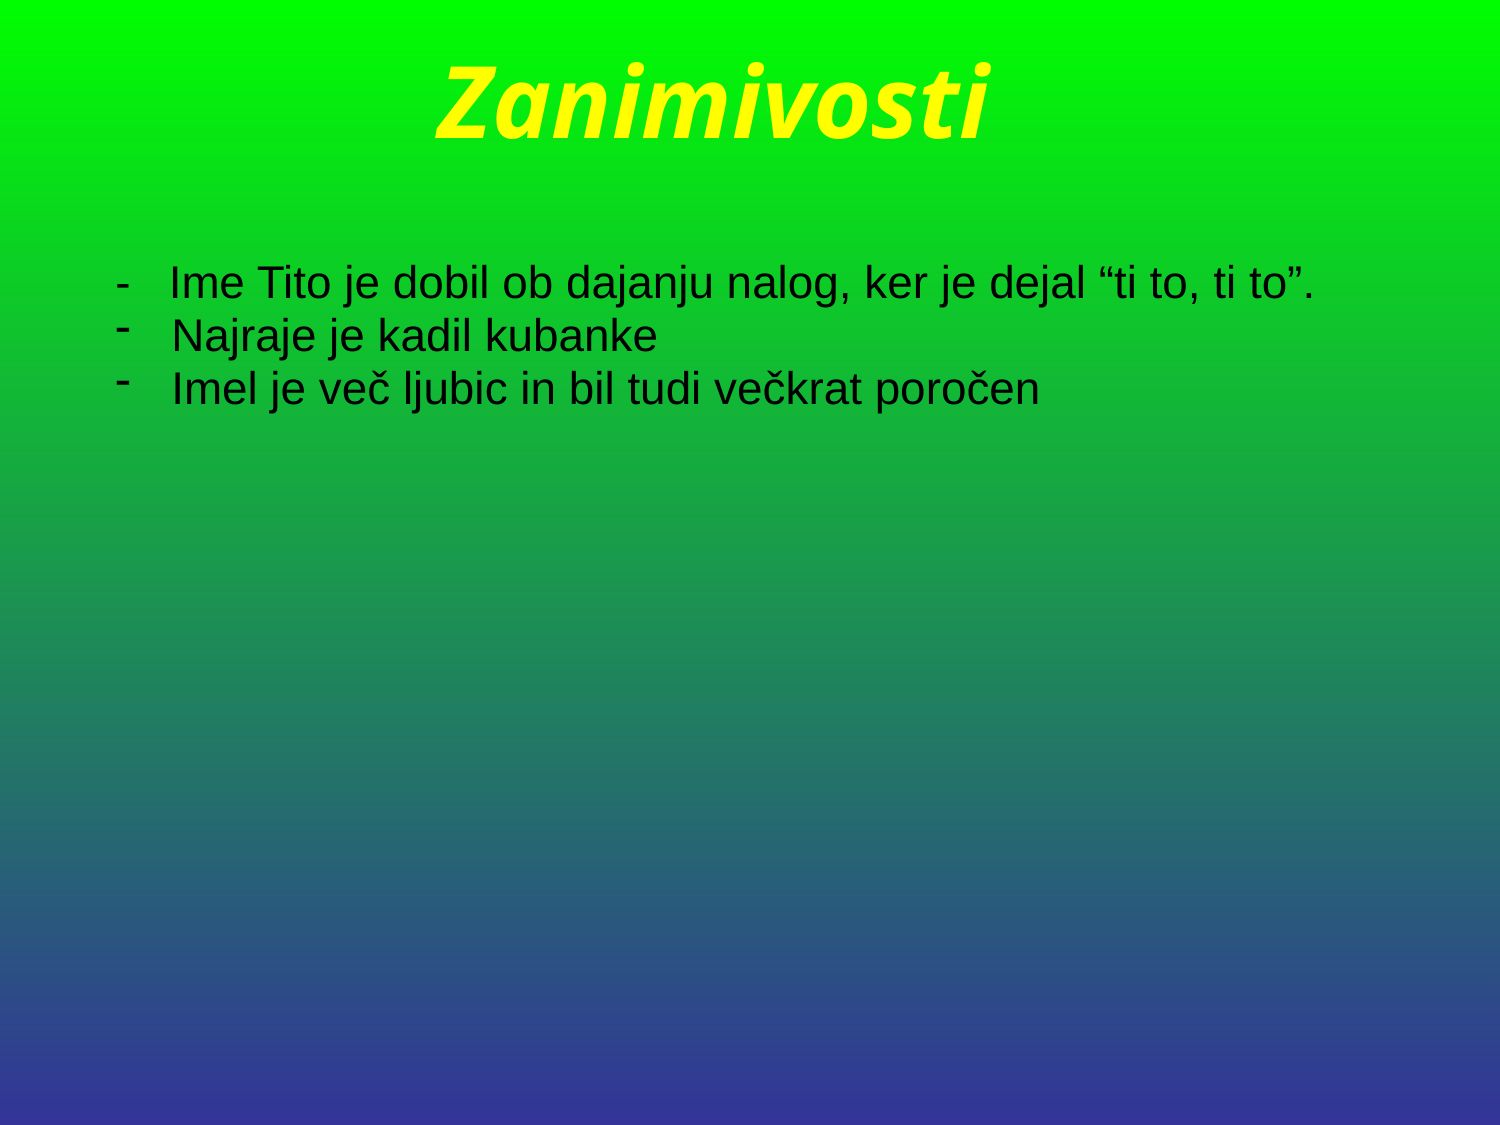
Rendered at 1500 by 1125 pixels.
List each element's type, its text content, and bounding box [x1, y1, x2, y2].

list - Ime Tito je dobil ob dajanju nalog, ker je dejal “ti to, ti to”. Najraje je kadil kubanke Imel je več ljubic in bil tudi večkrat poročen [100, 255, 1451, 1087]
text_box Zanimivosti [383, 31, 1046, 220]
